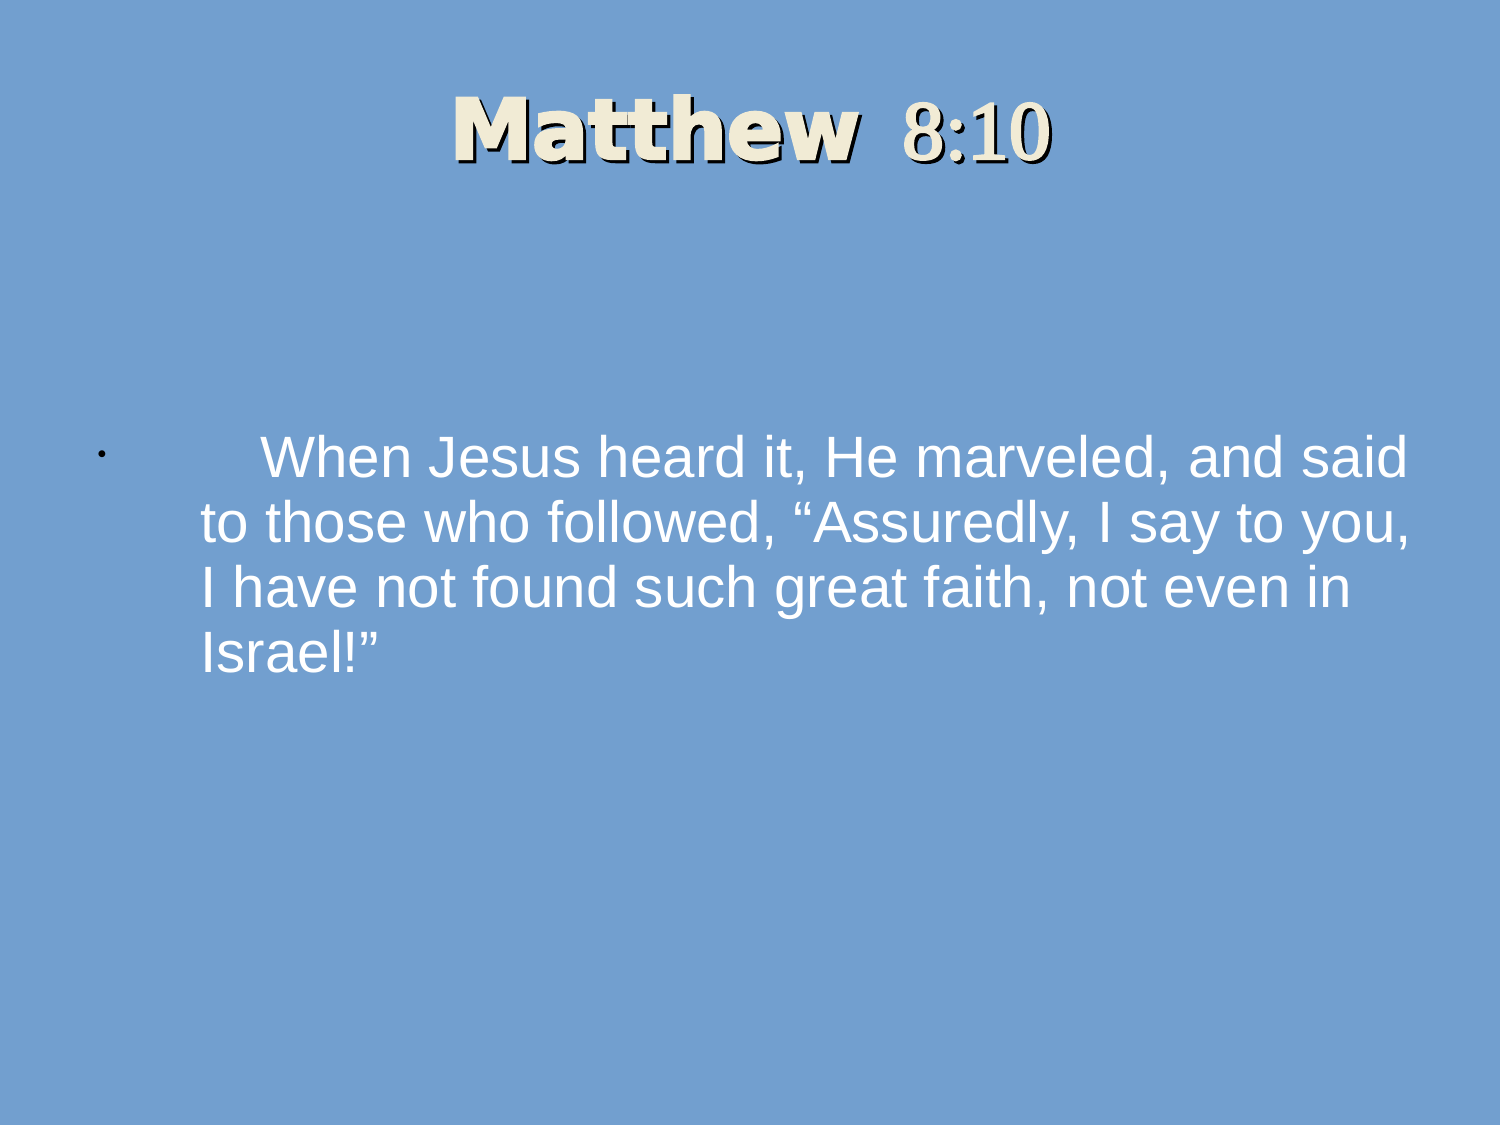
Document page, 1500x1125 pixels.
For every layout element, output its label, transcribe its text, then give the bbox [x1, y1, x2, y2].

list When Jesus heard it, He marveled, and said to those who followed, “Assuredly, I say to you, I have not found such great faith, not even in Israel!” [75, 425, 1426, 1125]
title Matthew 8:10 [75, 44, 1426, 233]
